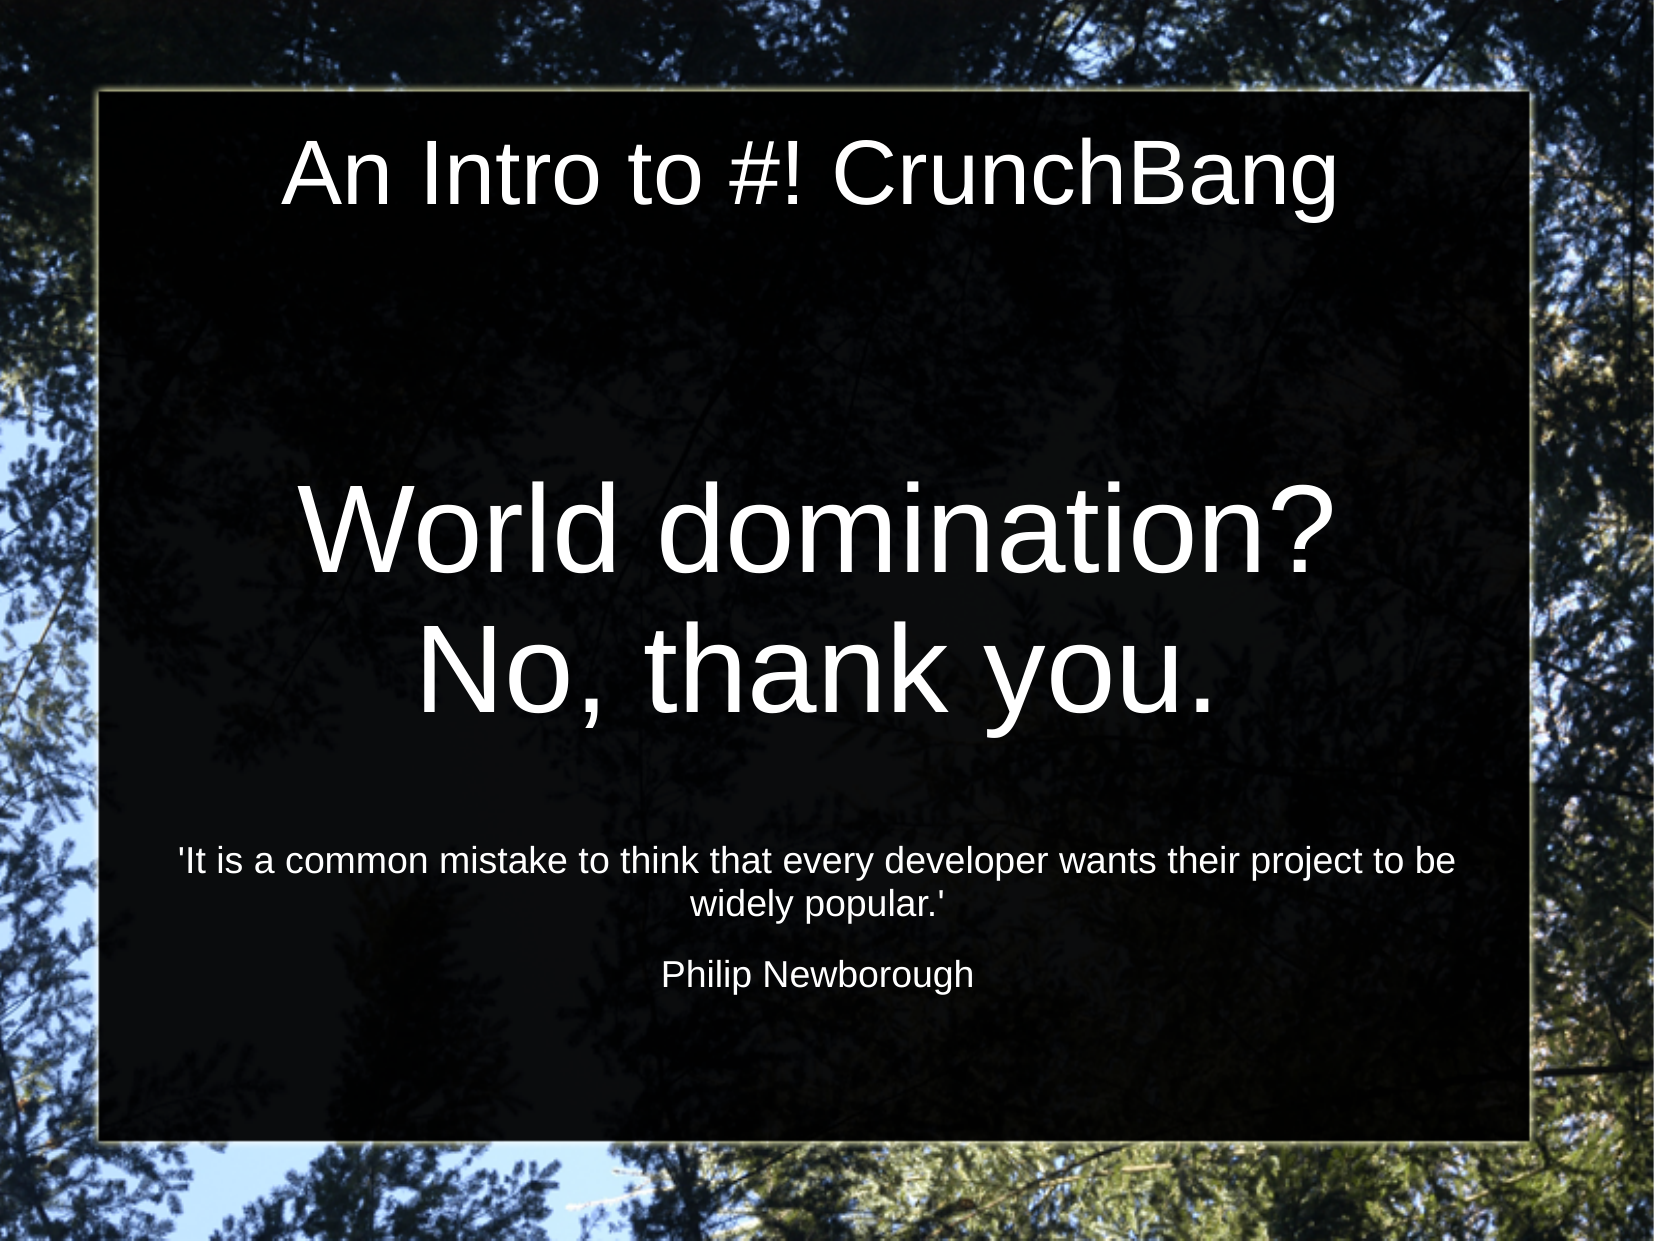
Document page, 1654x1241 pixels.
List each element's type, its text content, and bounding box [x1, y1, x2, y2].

title An Intro to #! CrunchBang [88, 88, 1536, 257]
list World domination? No, thank you. 'It is a common mistake to think that every developer wants their project to be widely popular.' Philip Newborough [165, 290, 1471, 1165]
picture [0, 0, 1654, 1241]
